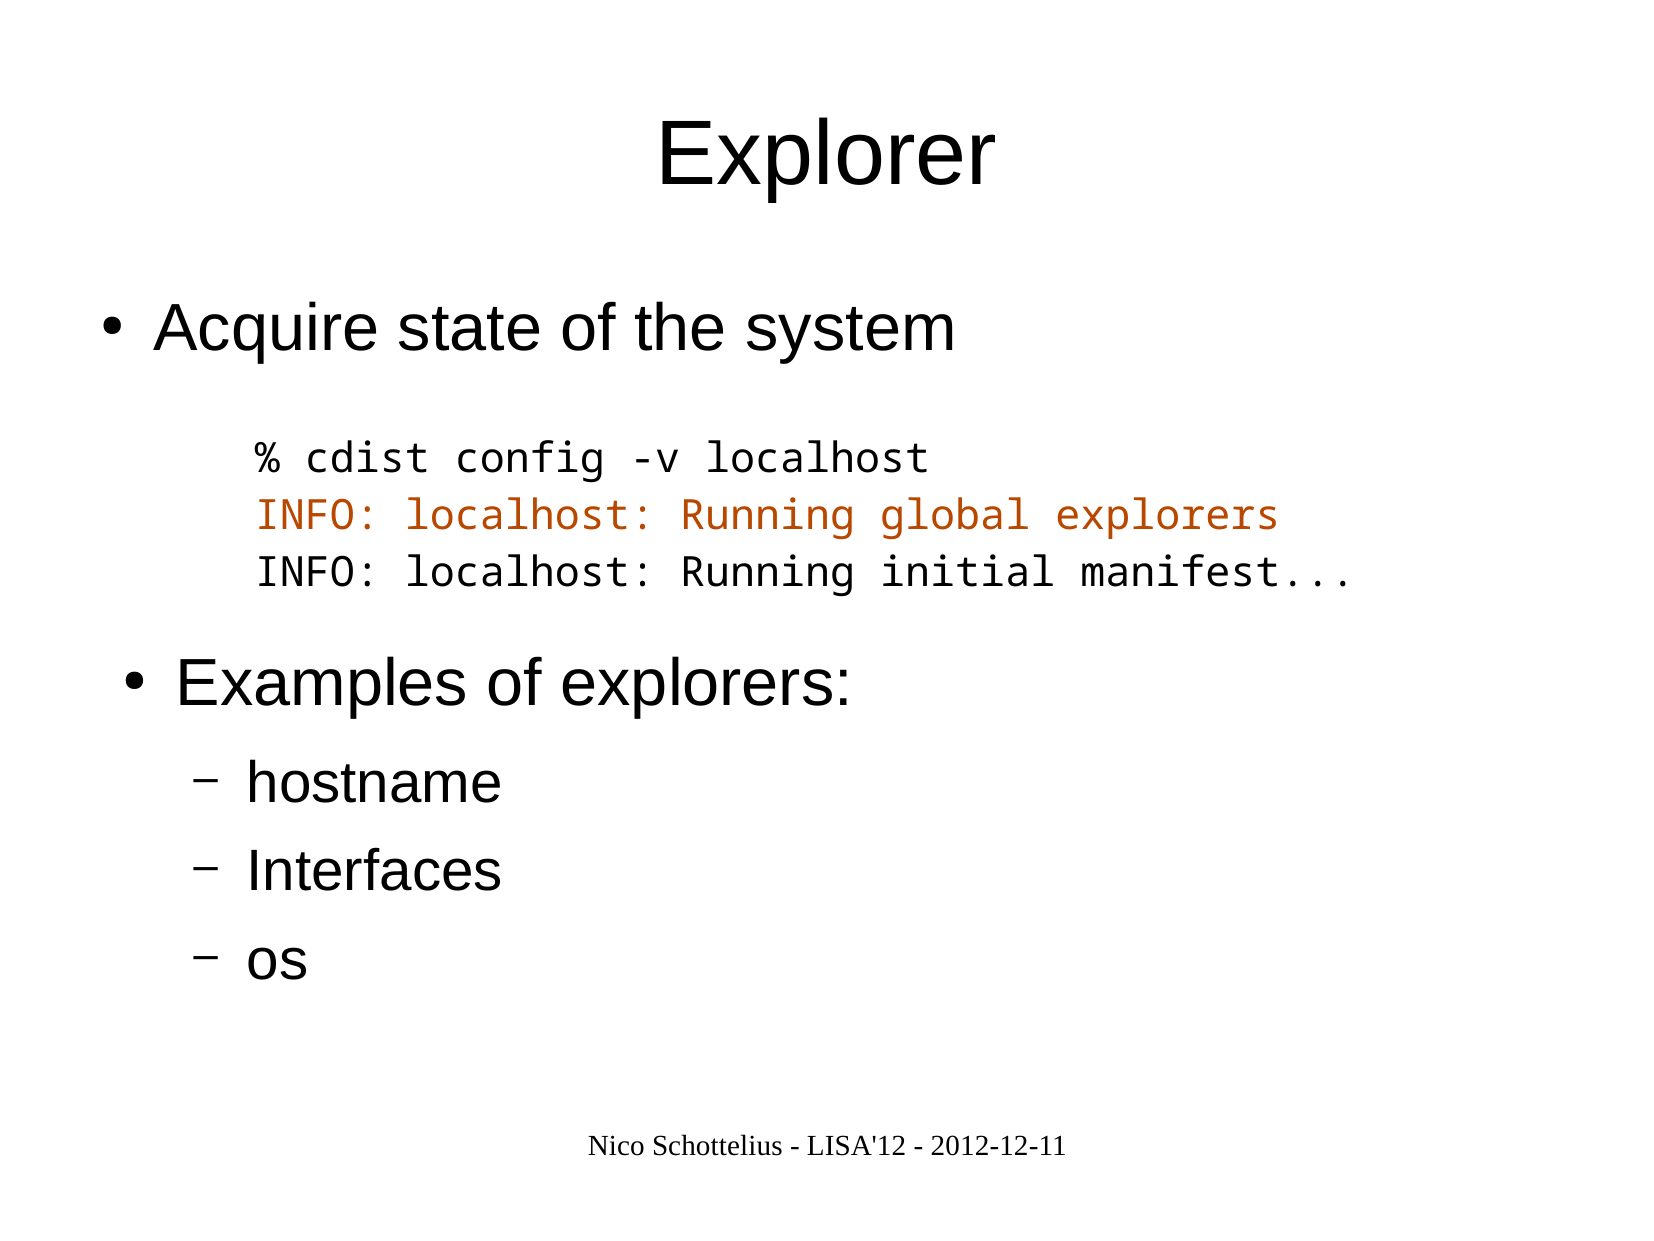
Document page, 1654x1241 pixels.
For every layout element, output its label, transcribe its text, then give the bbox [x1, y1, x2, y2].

list Acquire state of the system [82, 290, 1538, 406]
text_box % cdist config -v localhost INFO: localhost: Running global explorers INFO: localhost: Running initial manifest... [240, 420, 1471, 601]
title Explorer [82, 49, 1571, 257]
list Examples of explorers: hostname Interfaces os [104, 645, 1006, 1075]
